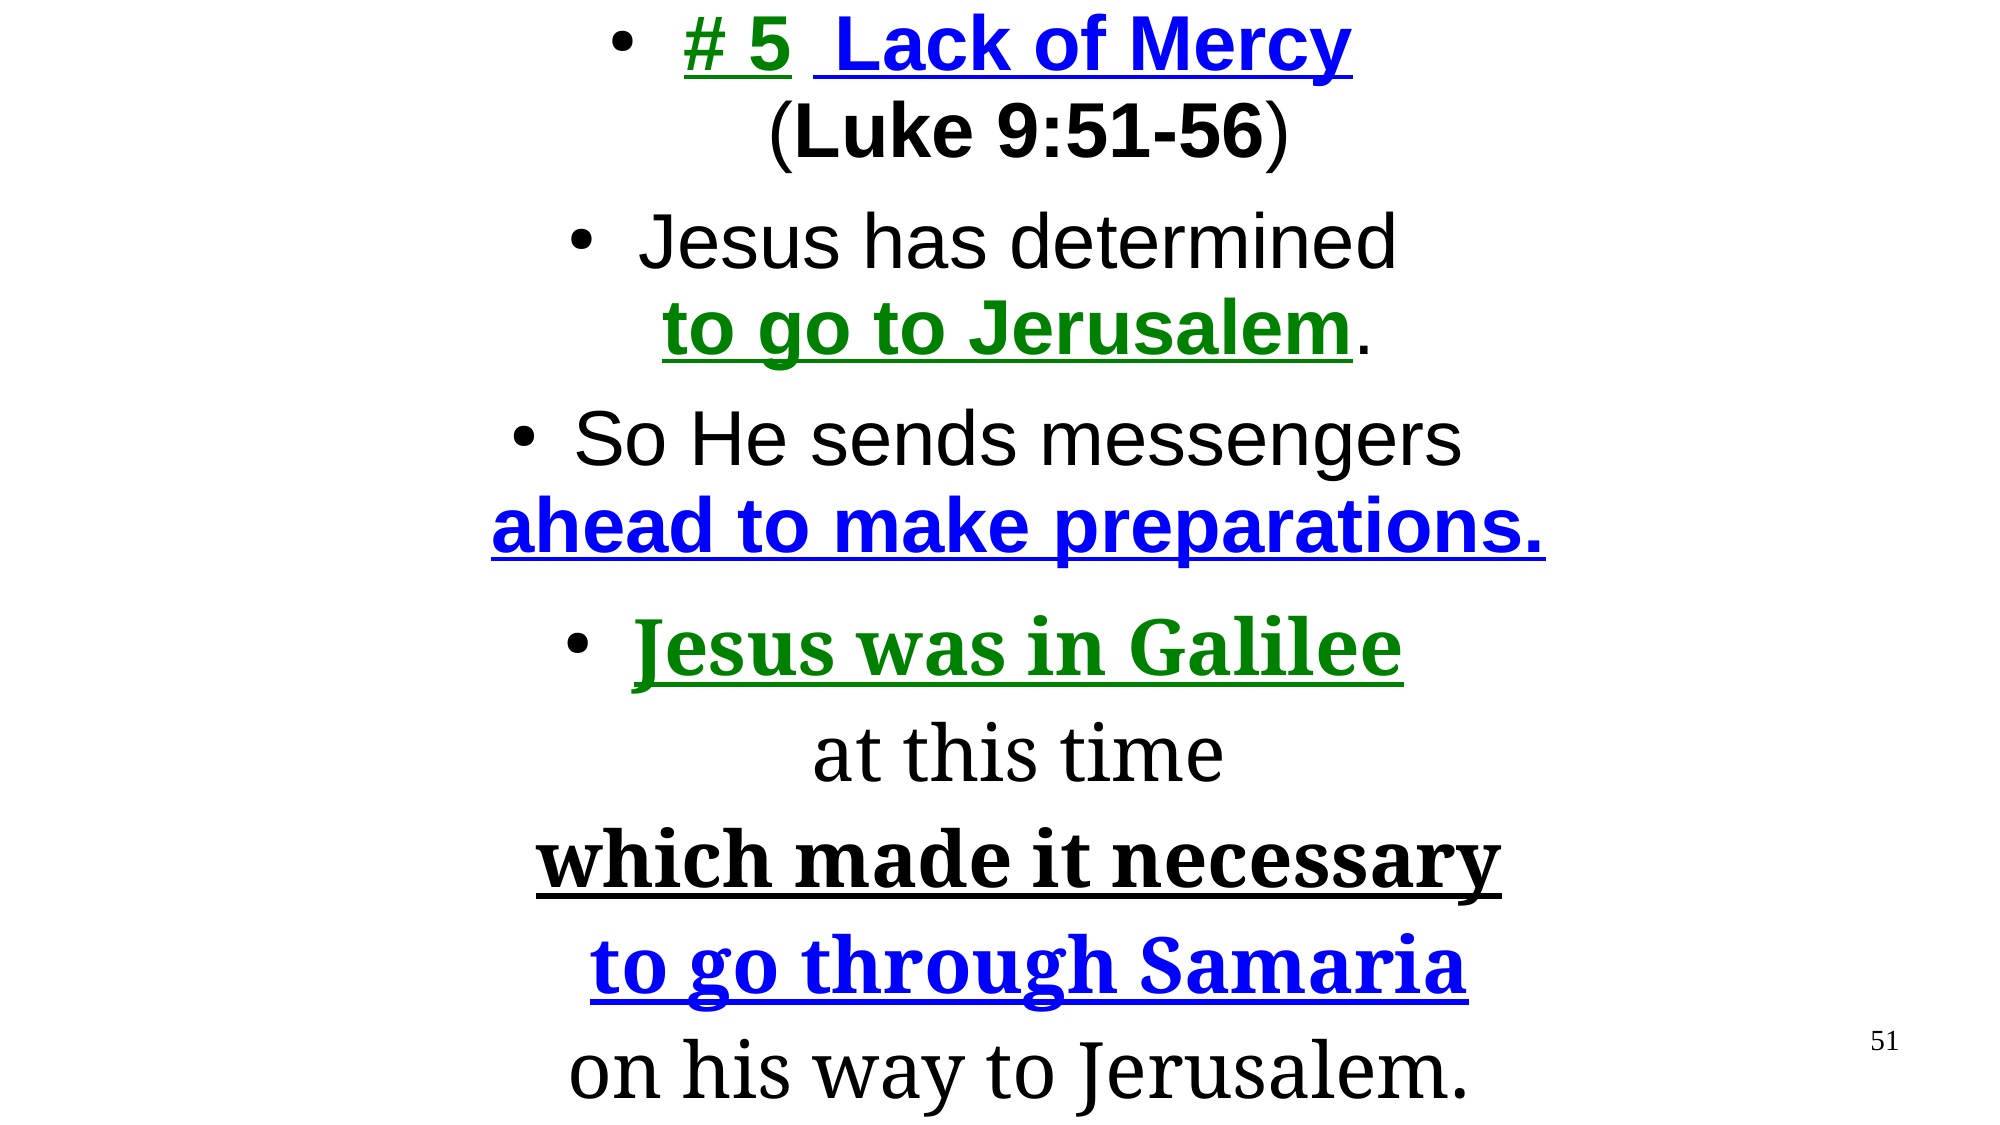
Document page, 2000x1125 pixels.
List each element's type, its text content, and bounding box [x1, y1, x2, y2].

list # 5 Lack of Mercy (Luke 9:51-56) Jesus has determined to go to Jerusalem. So He sends messengers ahead to make preparations. Jesus was in Galilee at this time which made it necessary to go through Samaria on his way to Jerusalem. [0, 0, 1996, 1123]
